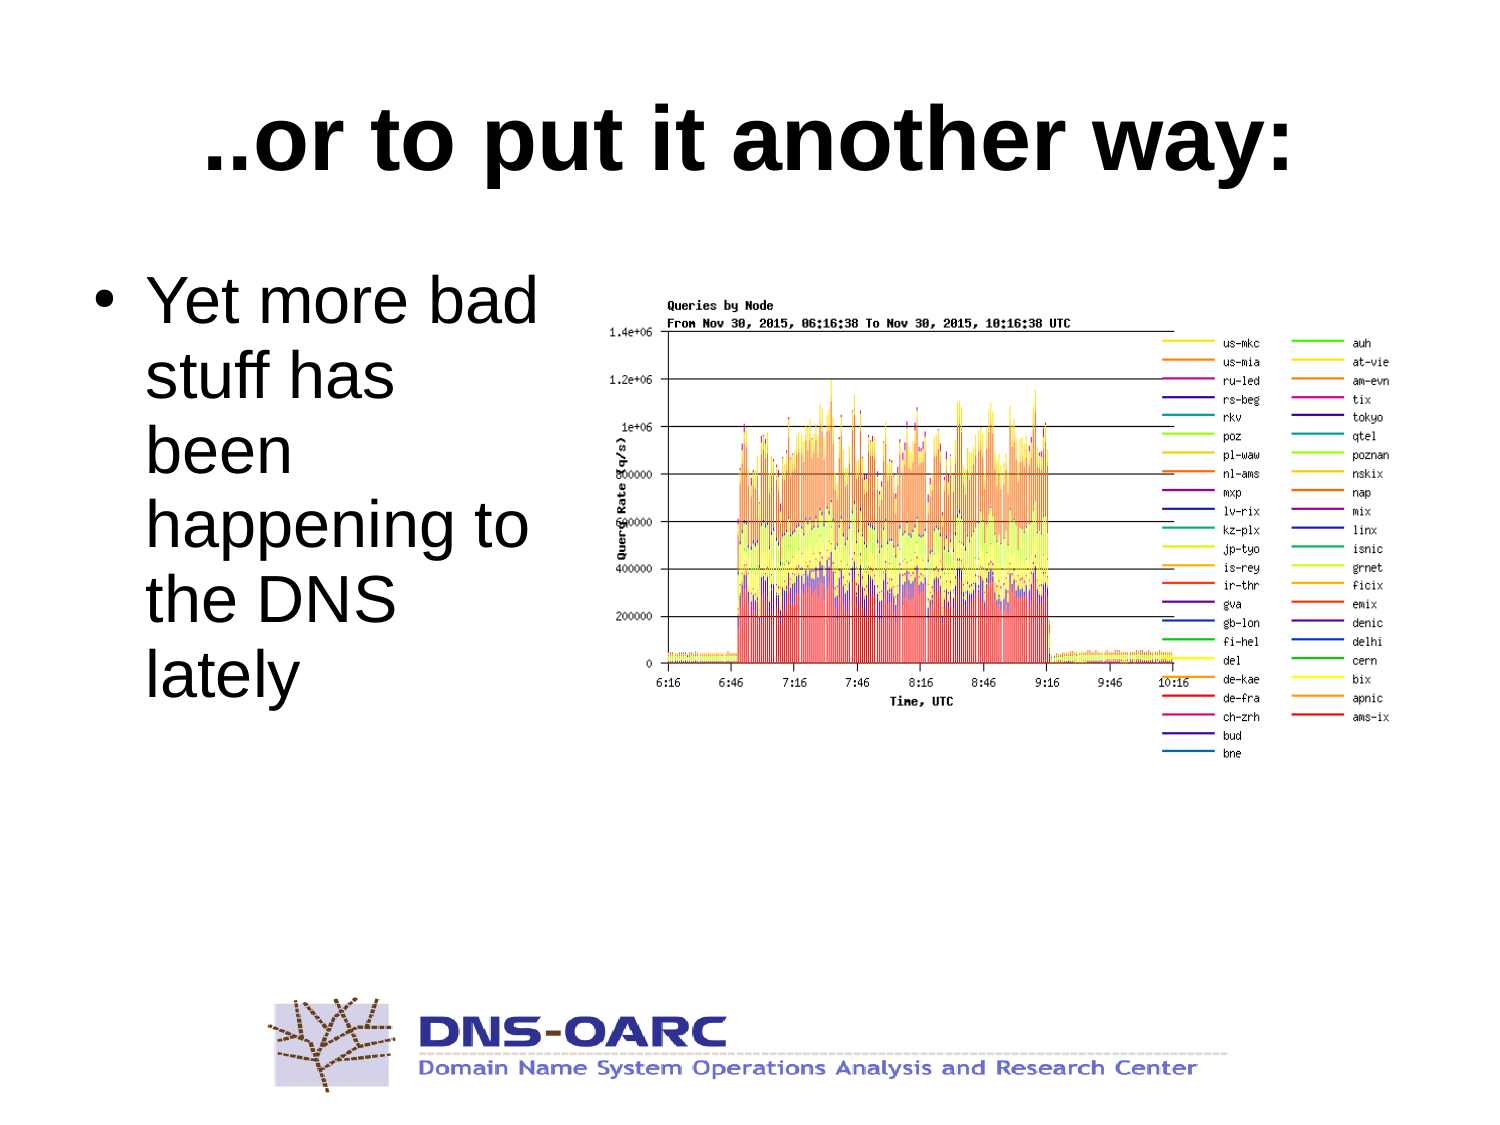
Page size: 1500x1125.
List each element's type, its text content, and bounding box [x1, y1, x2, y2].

list Yet more bad stuff has been happening to the DNS lately [75, 263, 556, 916]
title ..or to put it another way: [75, 44, 1425, 233]
picture [214, 991, 1259, 1099]
picture [585, 269, 1426, 772]
